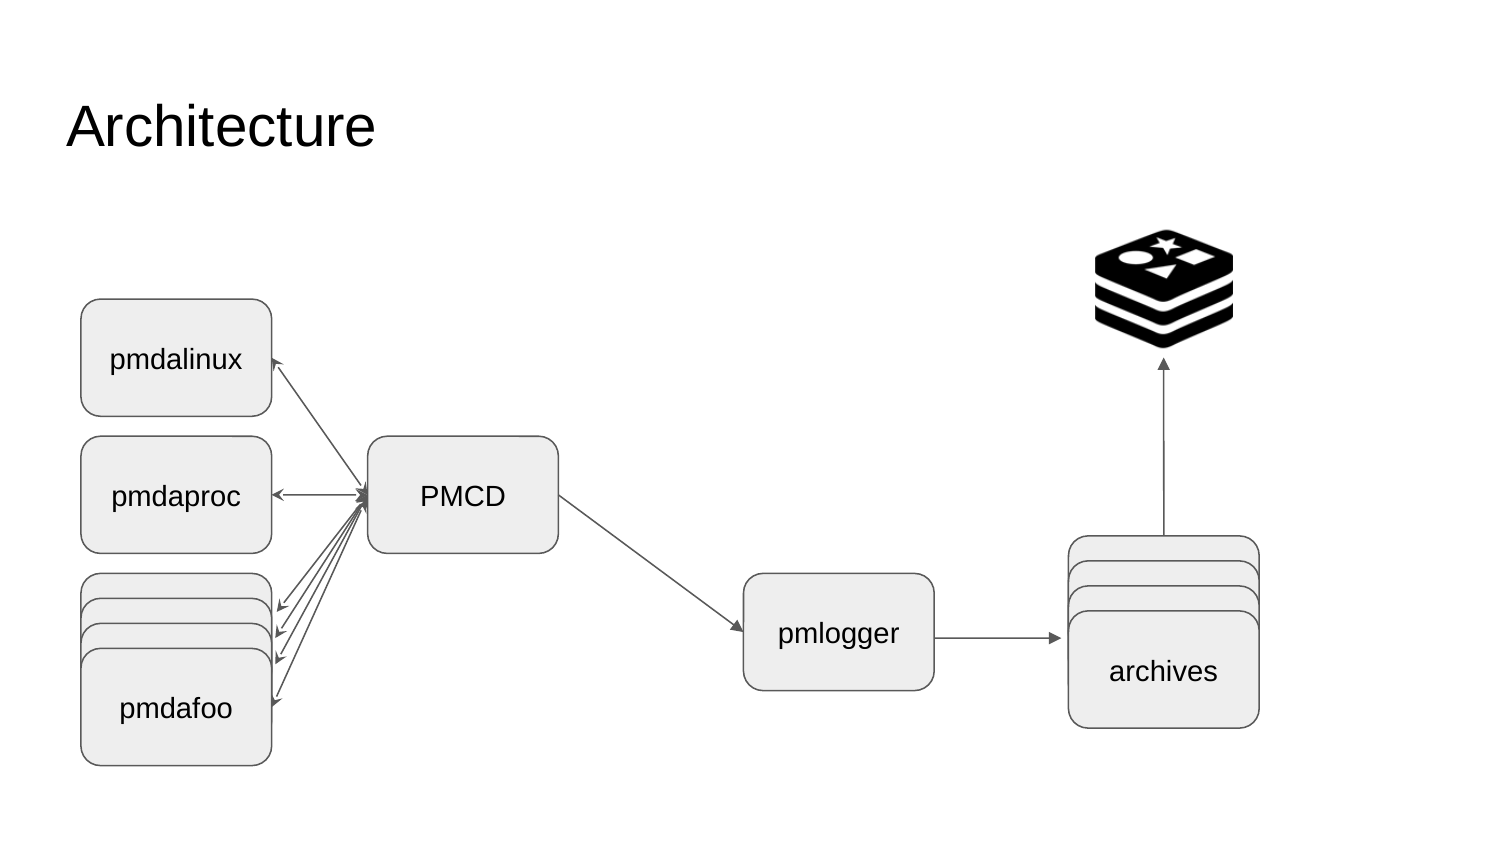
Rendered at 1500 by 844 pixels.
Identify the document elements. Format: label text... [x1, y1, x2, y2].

text_box PMCD [367, 436, 559, 554]
text_box pmlogger [743, 573, 935, 691]
text_box [80, 573, 272, 667]
text_box pmdafoo [80, 648, 272, 766]
text_box pmdaproc [80, 436, 272, 554]
text_box pmdalinux [80, 299, 272, 417]
text_box archives [1068, 610, 1260, 729]
picture [1095, 220, 1233, 358]
text_box [1068, 535, 1260, 629]
title Architecture [51, 72, 1449, 167]
